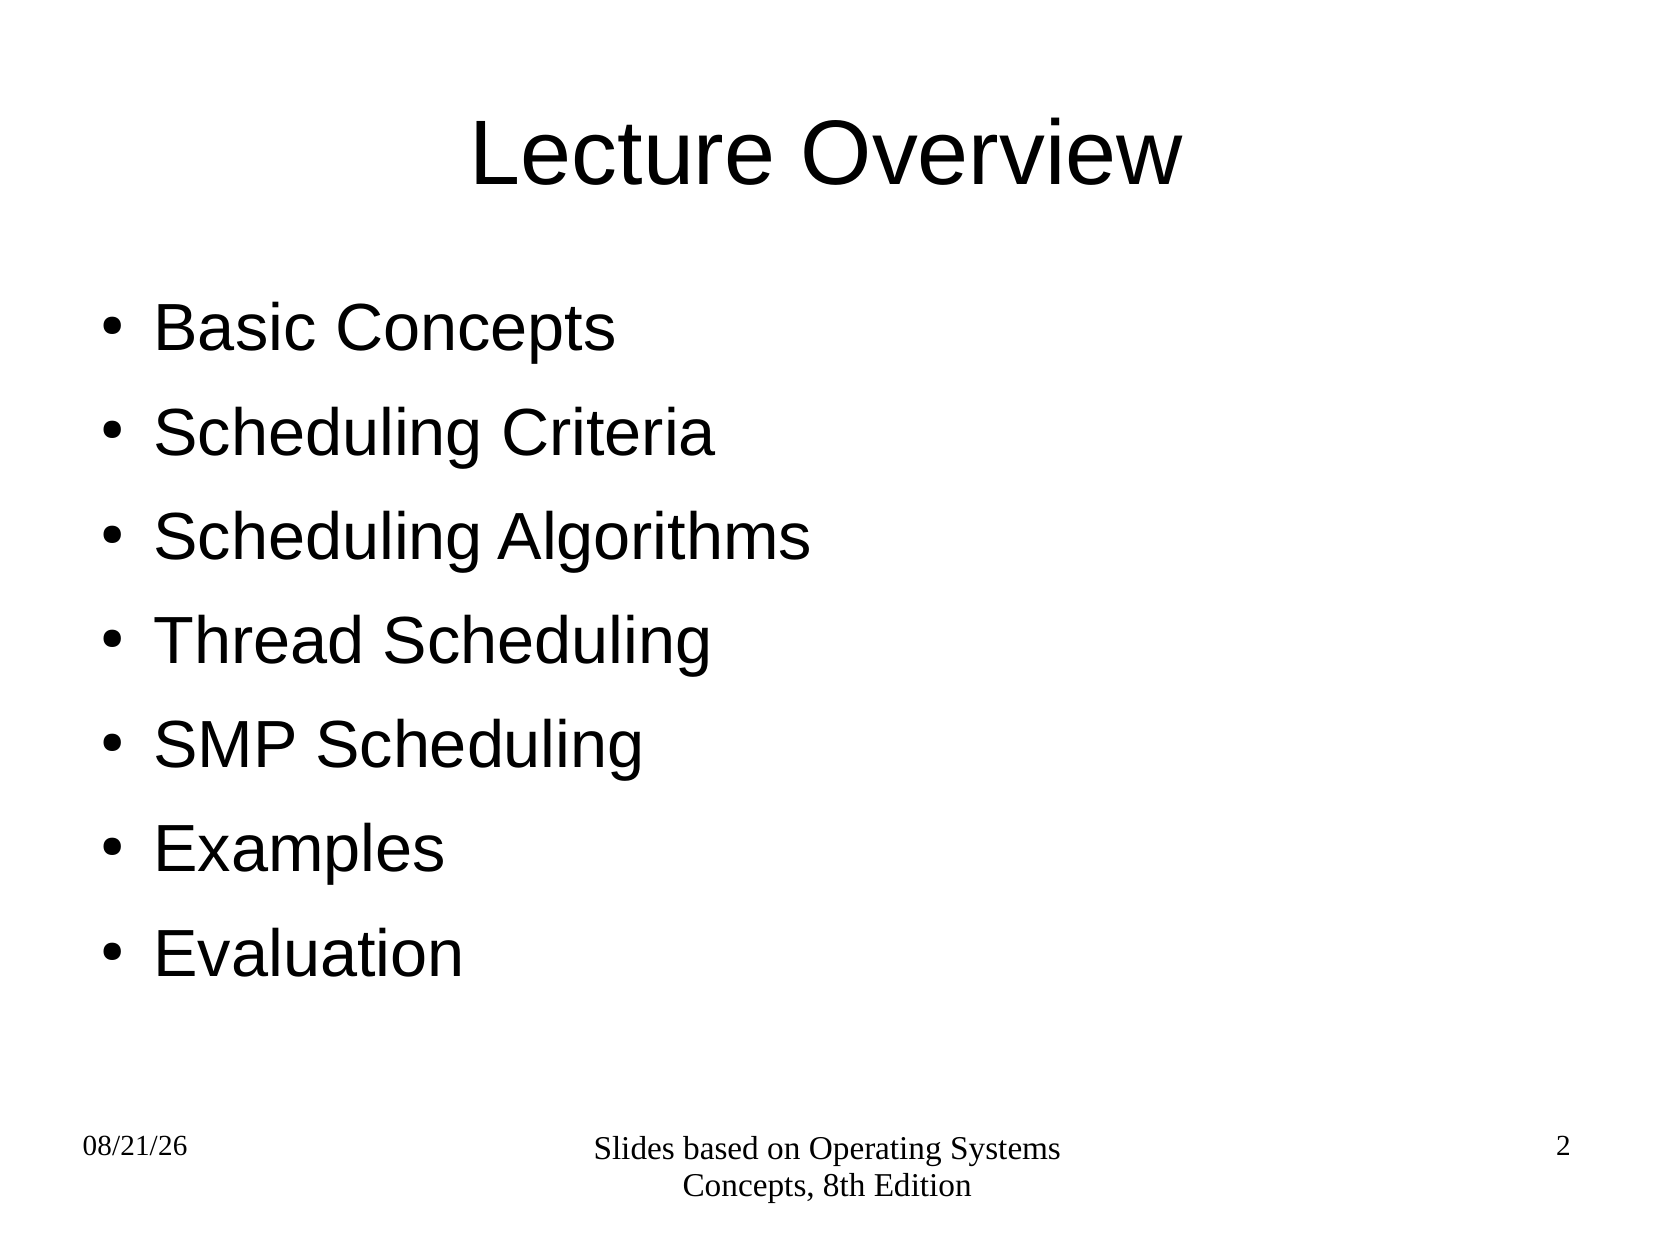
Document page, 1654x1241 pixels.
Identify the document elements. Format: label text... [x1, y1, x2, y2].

title Lecture Overview [82, 49, 1571, 257]
list Basic Concepts Scheduling Criteria Scheduling Algorithms Thread Scheduling SMP Scheduling Examples Evaluation [82, 290, 1571, 1109]
